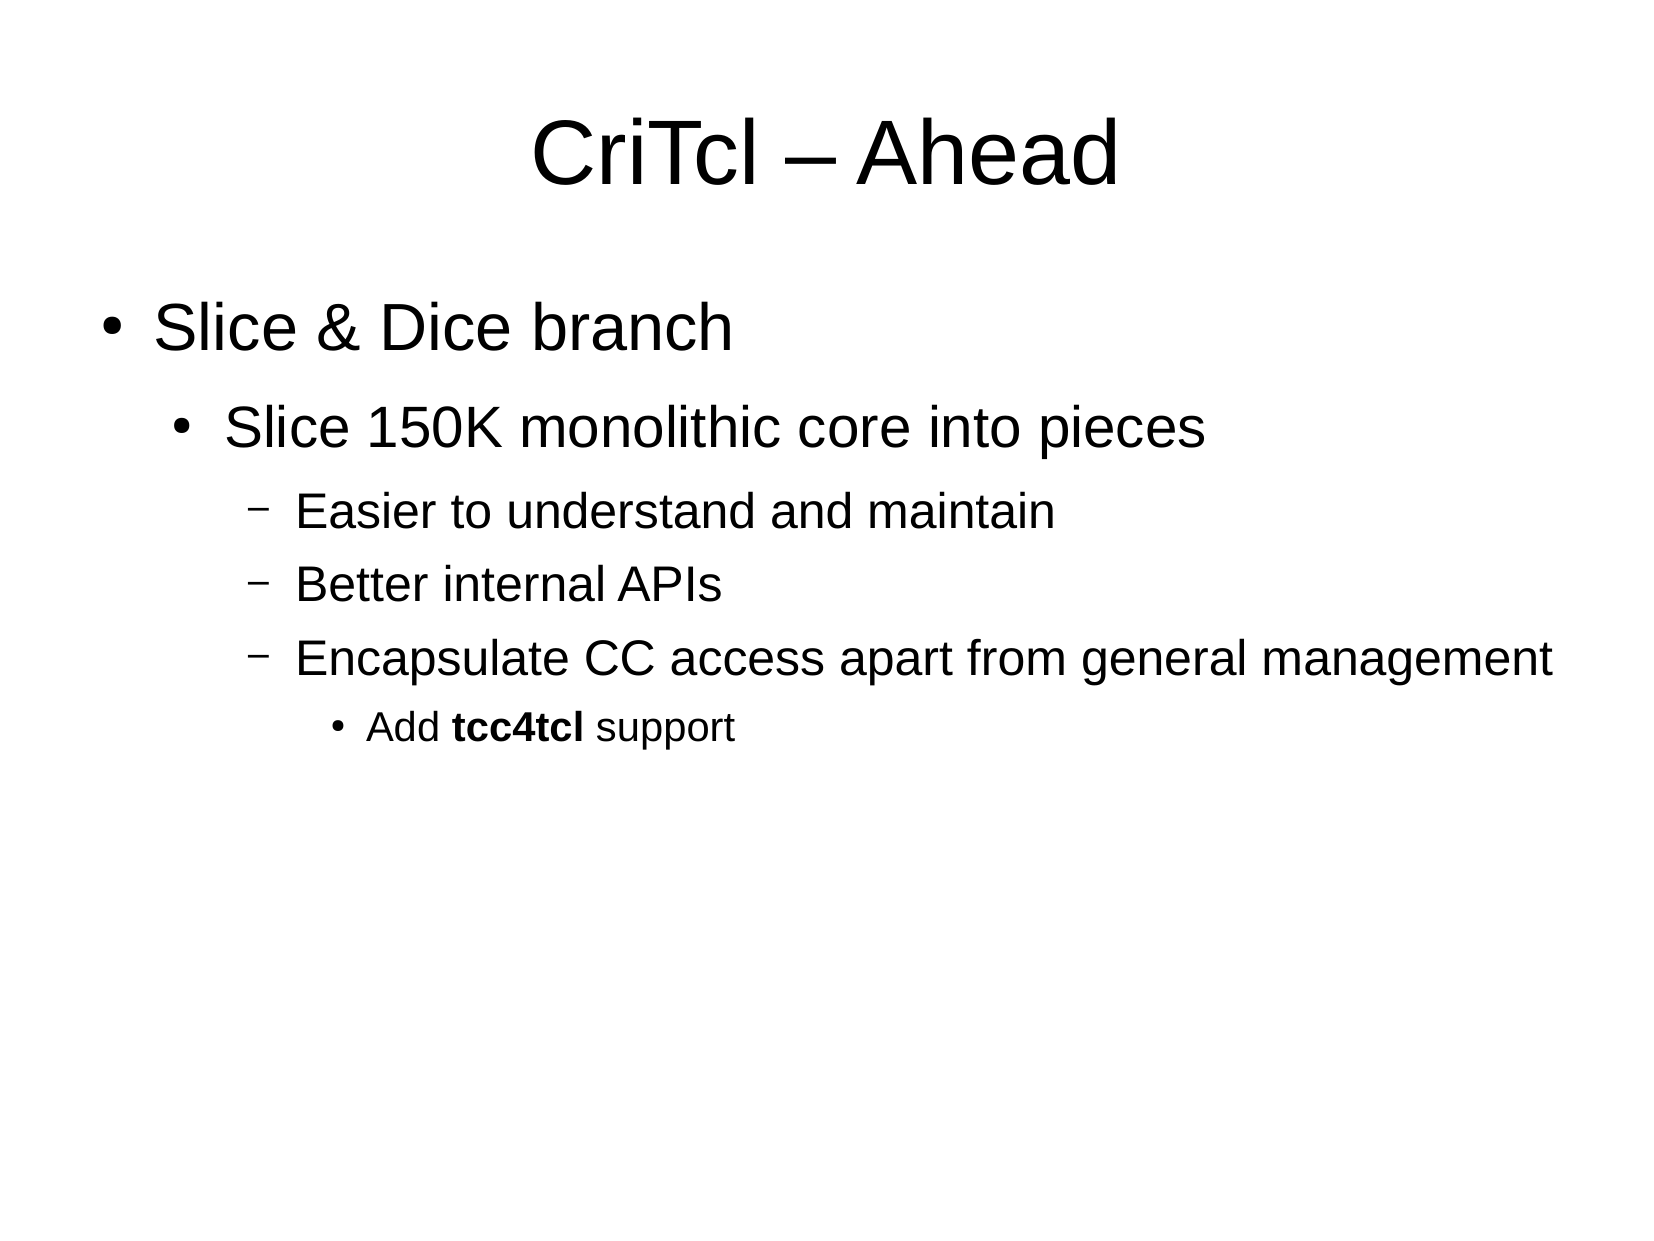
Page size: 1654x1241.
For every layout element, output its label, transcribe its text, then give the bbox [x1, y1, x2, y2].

title CriTcl – Ahead [82, 56, 1571, 250]
list Slice & Dice branch Slice 150K monolithic core into pieces Easier to understand and maintain Better internal APIs Encapsulate CC access apart from general management Add tcc4tcl support [82, 290, 1571, 1118]
